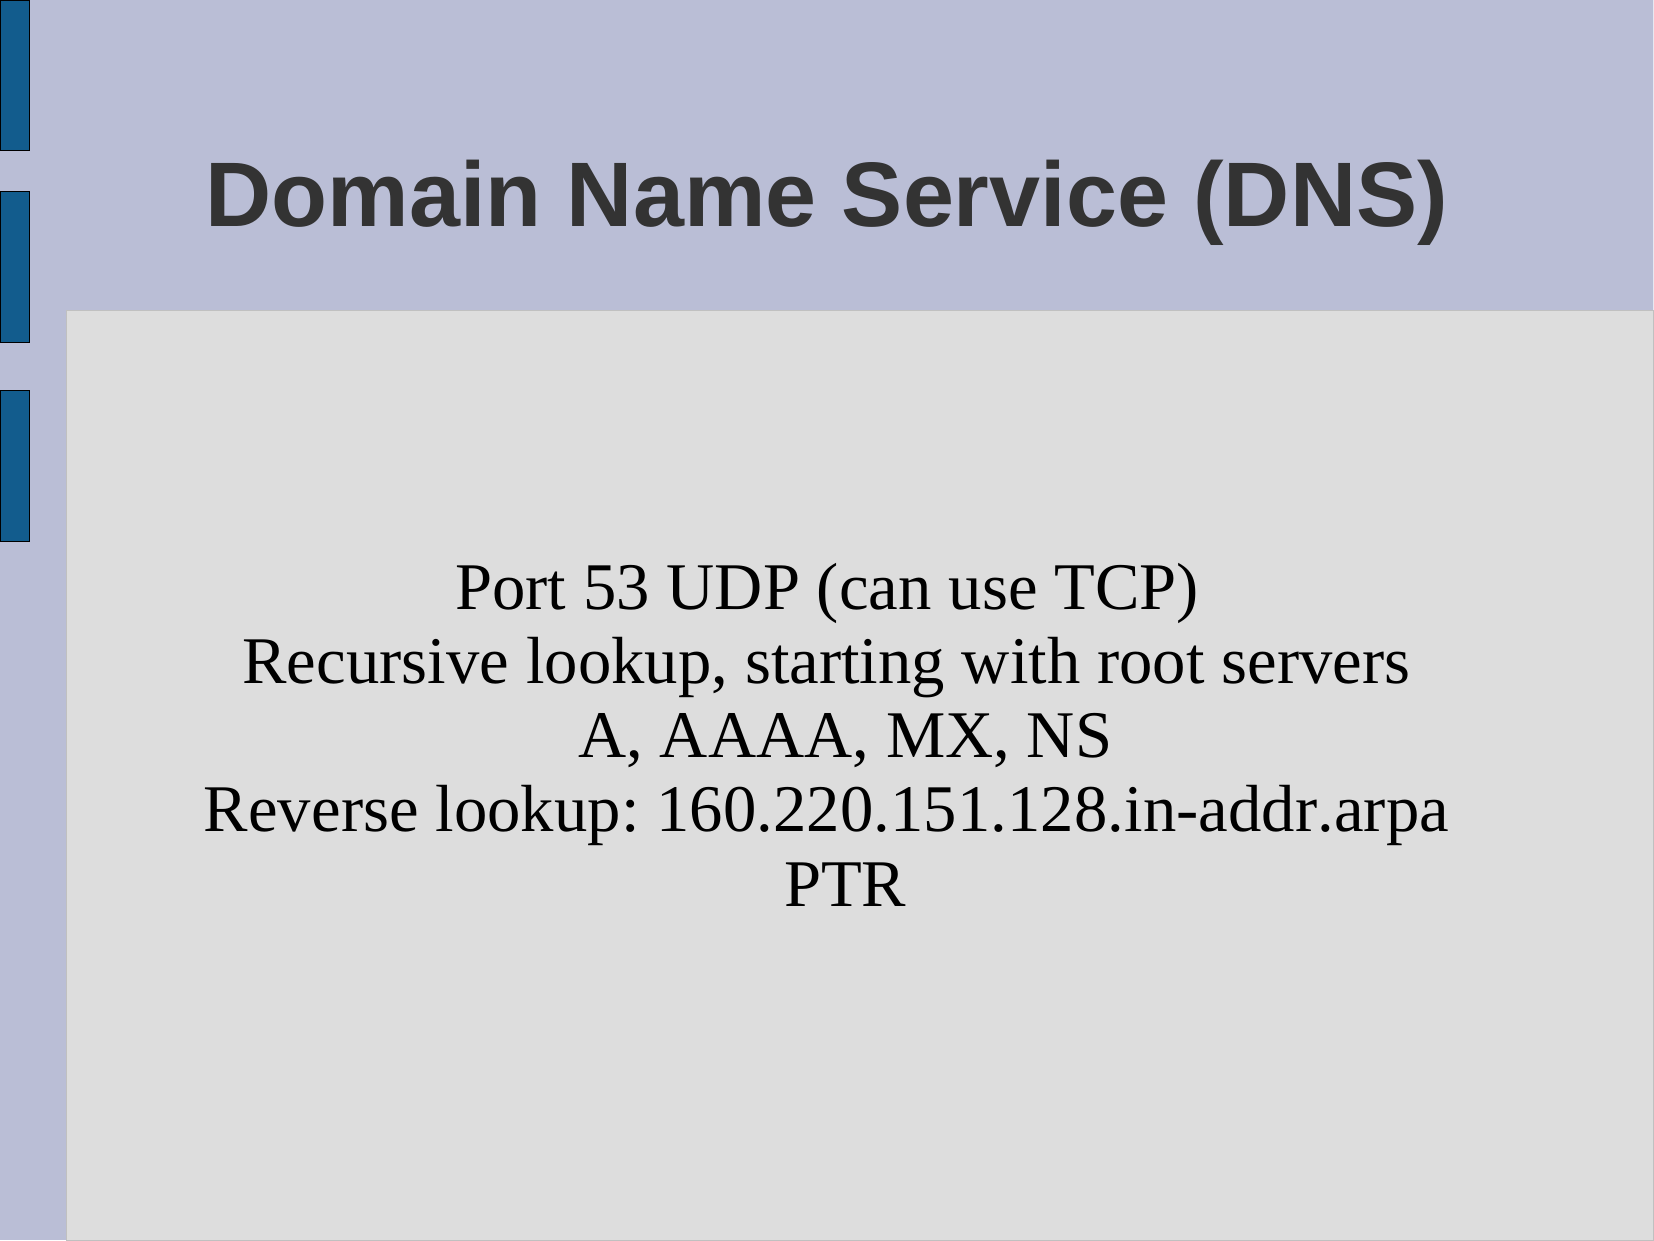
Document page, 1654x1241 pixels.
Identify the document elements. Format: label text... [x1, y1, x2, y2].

subtitle Port 53 UDP (can use TCP) Recursive lookup, starting with root servers A, AAAA, MX, NS Reverse lookup: 160.220.151.128.in-addr.arpa PTR [121, 344, 1534, 1127]
title Domain Name Service (DNS) [121, 91, 1534, 299]
